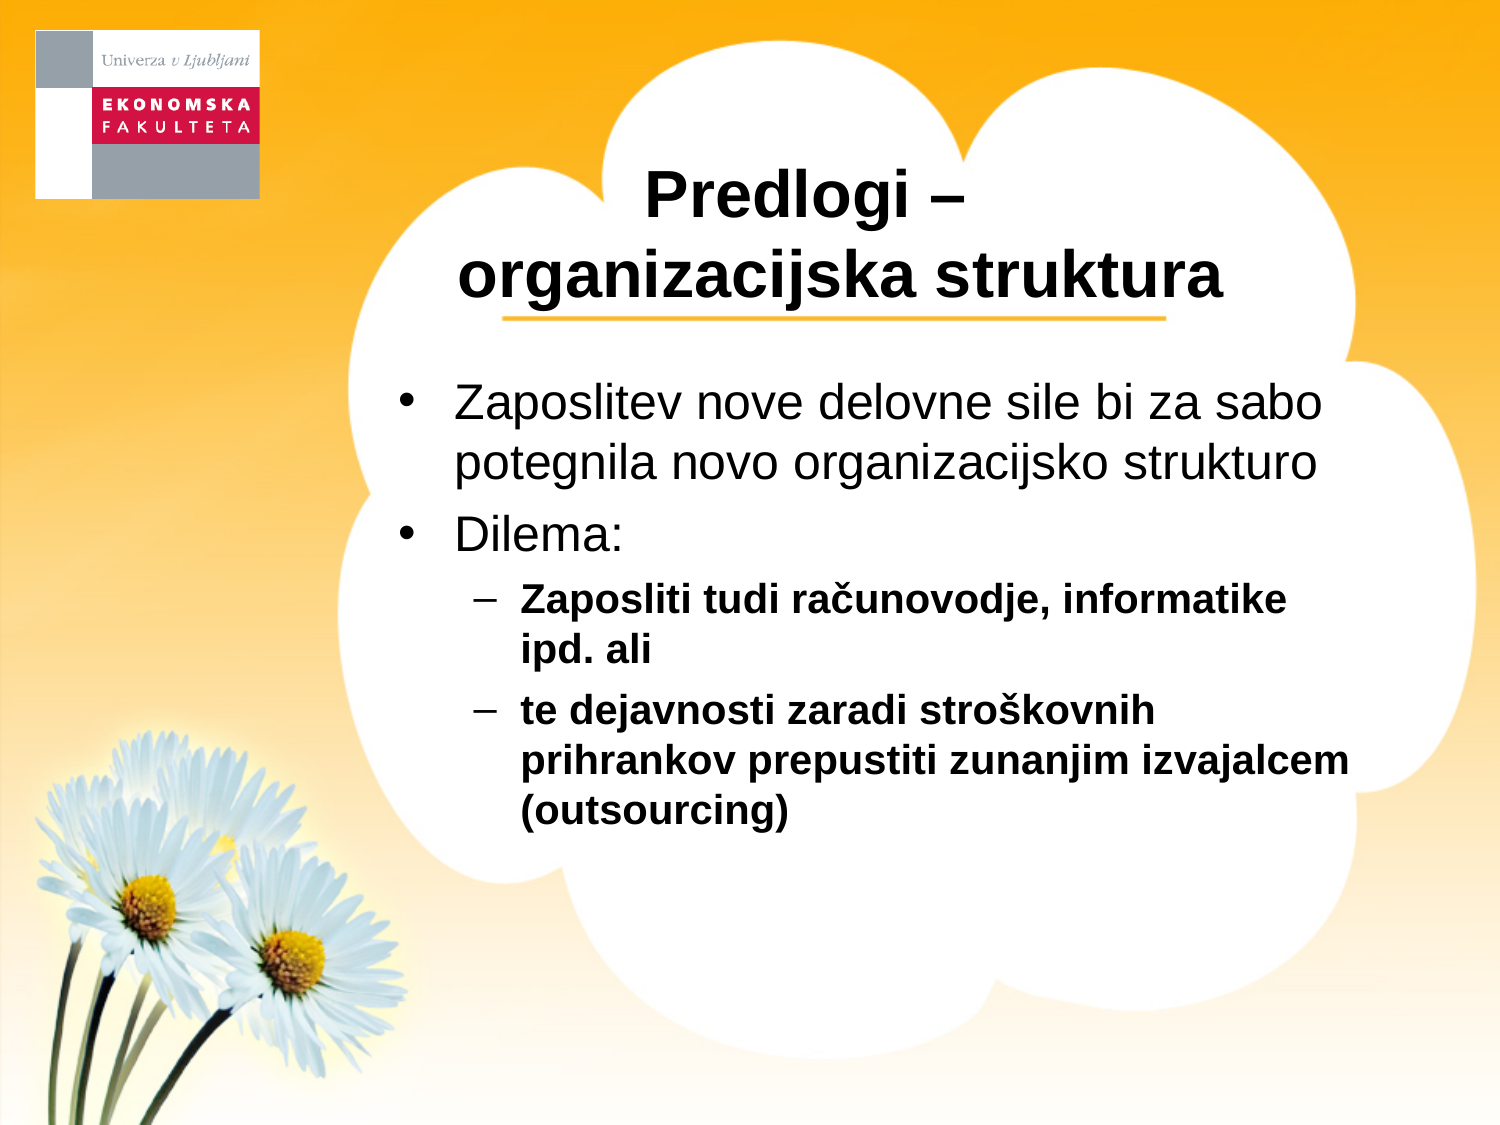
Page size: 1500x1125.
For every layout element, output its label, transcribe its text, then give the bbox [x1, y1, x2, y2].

text_box Predlogi – organizacijska struktura [442, 137, 1259, 325]
picture [0, 0, 1500, 1125]
text_box Zaposlitev nove delovne sile bi za sabo potegnila novo organizacijsko strukturo Dilema: Zaposliti tudi računovodje, informatike ipd. ali te dejavnosti zaradi stroškovnih prihrankov prepustiti zunanjim izvajalcem (outsourcing) [383, 361, 1376, 929]
text_box [35, 30, 260, 199]
